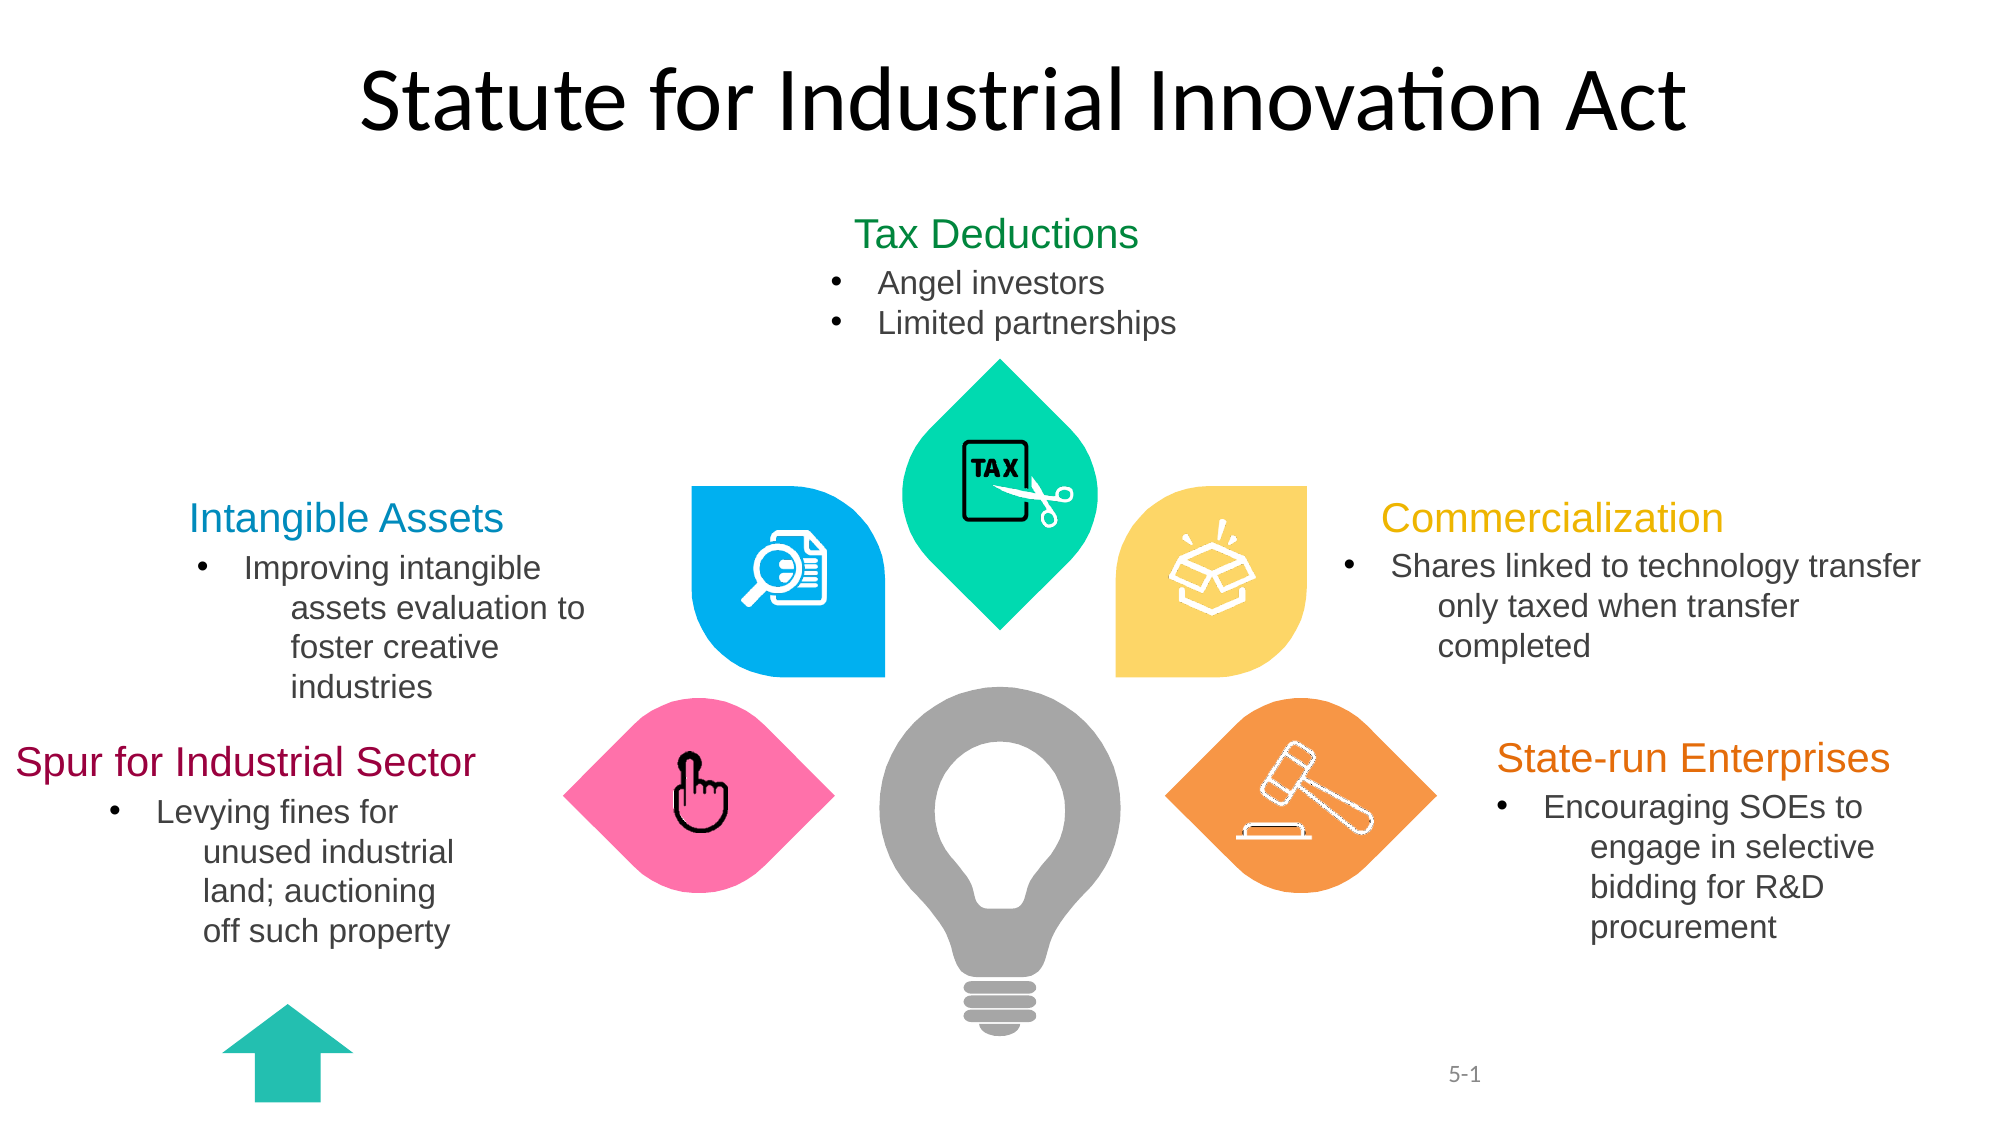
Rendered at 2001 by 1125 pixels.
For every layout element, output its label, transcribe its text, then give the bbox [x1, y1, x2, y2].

picture [1236, 741, 1374, 841]
text_box [879, 686, 1121, 978]
text_box [1115, 486, 1307, 678]
text_box Commercialization [1365, 483, 1834, 550]
picture [771, 531, 826, 605]
text_box 5-1 [1433, 1042, 1900, 1103]
picture [804, 559, 817, 568]
text_box [963, 995, 1037, 1037]
text_box [963, 981, 1037, 994]
text_box State-run Enterprises [1481, 722, 1949, 789]
picture [742, 544, 802, 606]
picture [805, 571, 817, 575]
picture [960, 426, 1075, 542]
text_box [562, 698, 835, 893]
picture [673, 751, 728, 833]
text_box Levying fines for unused industrial land; auctioning off such property [94, 794, 482, 960]
text_box Statute for Industrial Innovation Act [125, 0, 1926, 188]
picture [1145, 518, 1278, 616]
text_box [691, 486, 886, 678]
text_box Tax Deductions [762, 198, 1231, 265]
text_box Intangible Assets [173, 483, 642, 550]
text_box Improving intangible assets evaluation to foster creative industries [181, 550, 632, 675]
text_box Encouraging SOEs to engage in selective bidding for R&D procurement [1481, 789, 1949, 955]
text_box Shares linked to technology transfer only taxed when transfer completed [1328, 536, 1967, 633]
text_box Angel investors Limited partnerships [815, 265, 1197, 350]
text_box [221, 1004, 354, 1103]
text_box [1164, 698, 1438, 893]
text_box Spur for Industrial Sector [0, 727, 525, 794]
